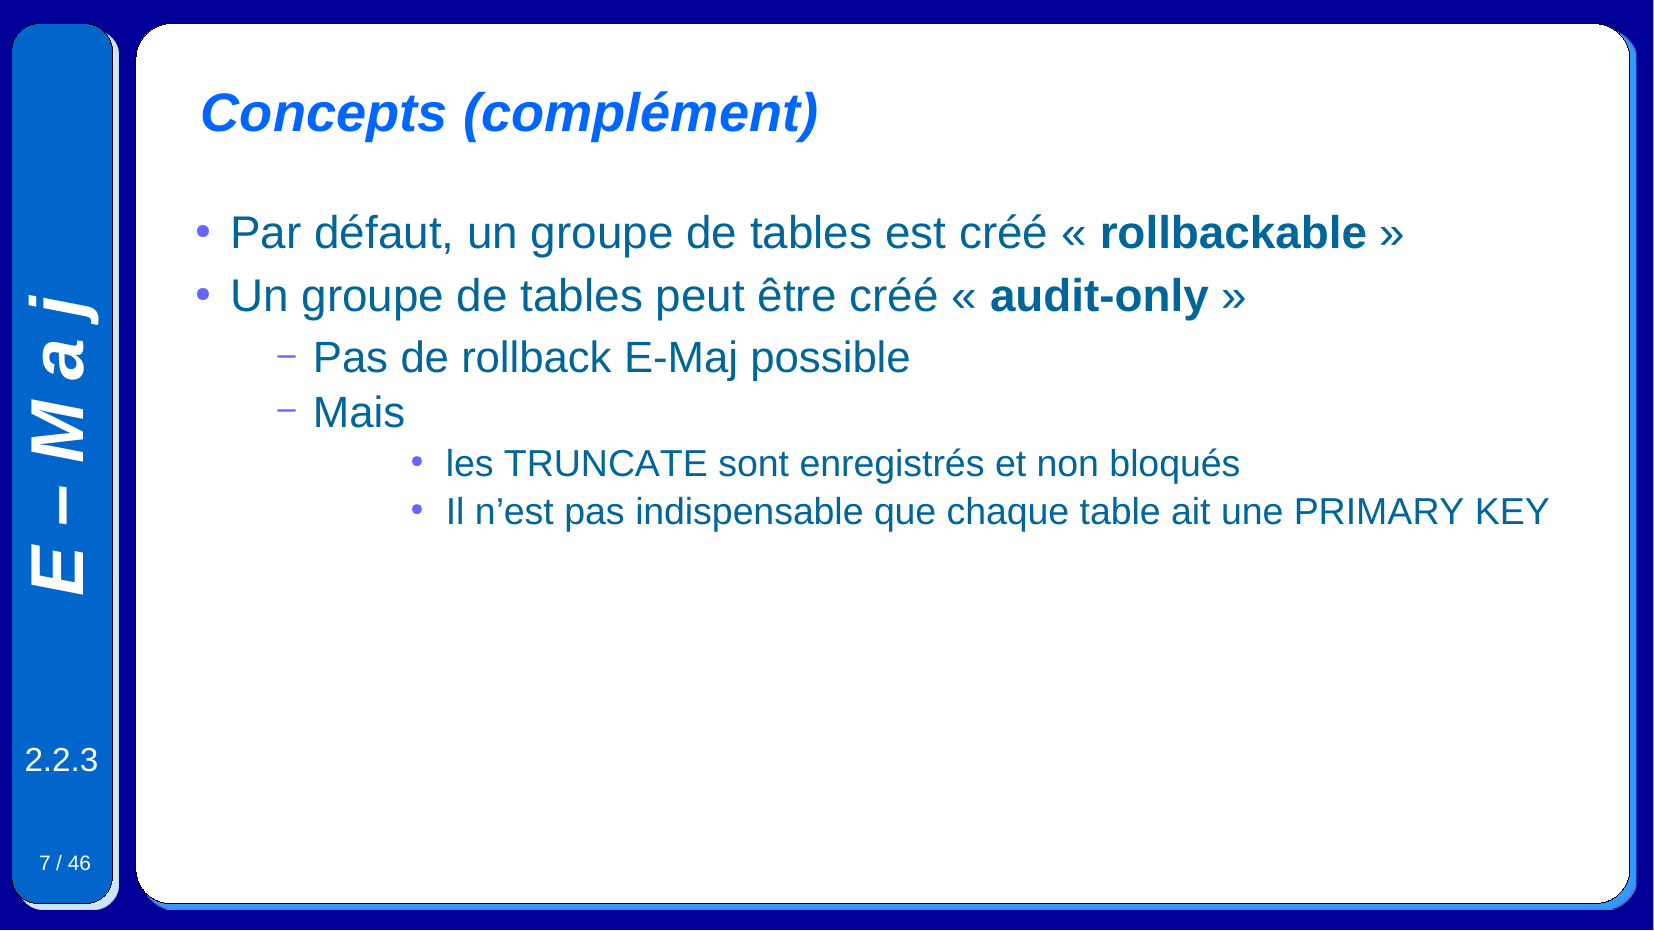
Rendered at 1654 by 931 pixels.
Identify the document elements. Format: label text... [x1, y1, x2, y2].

list Par défaut, un groupe de tables est créé « rollbackable » Un groupe de tables peut être créé « audit-only » Pas de rollback E-Maj possible Mais les TRUNCATE sont enregistrés et non bloqués Il n’est pas indispensable que chaque table ait une PRIMARY KEY [177, 206, 1587, 827]
title Concepts (complément) [200, 34, 1575, 191]
